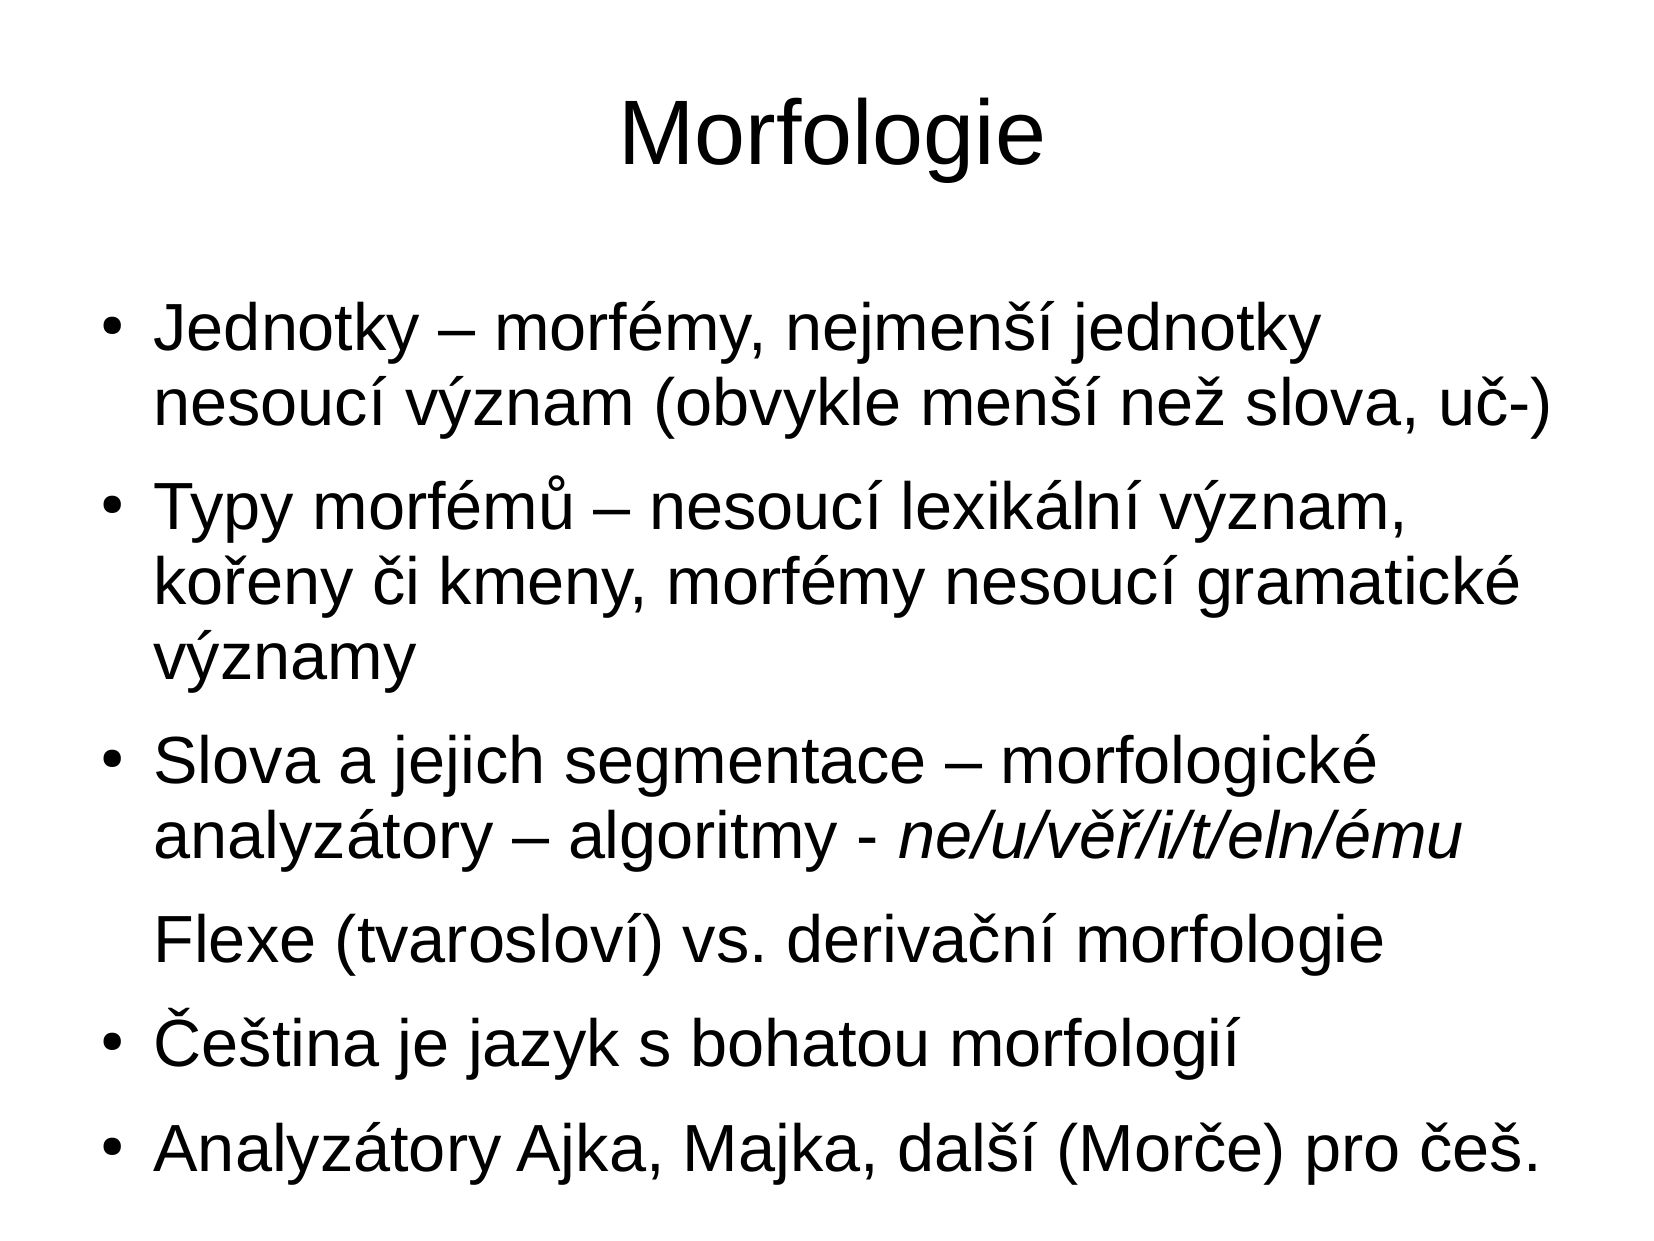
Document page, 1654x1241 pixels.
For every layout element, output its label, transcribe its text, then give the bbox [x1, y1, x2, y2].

title Morfologie [88, 29, 1577, 237]
list Jednotky – morfémy, nejmenší jednotky nesoucí význam (obvykle menší než slova, uč-) Typy morfémů – nesoucí lexikální význam, kořeny či kmeny, morfémy nesoucí gramatické významy Slova a jejich segmentace – morfologické analyzátory – algoritmy - ne/u/věř/i/t/eln/ému Flexe (tvarosloví) vs. derivační morfologie Čeština je jazyk s bohatou morfologií Analyzátory Ajka, Majka, další (Morče) pro češ. [82, 290, 1571, 1186]
